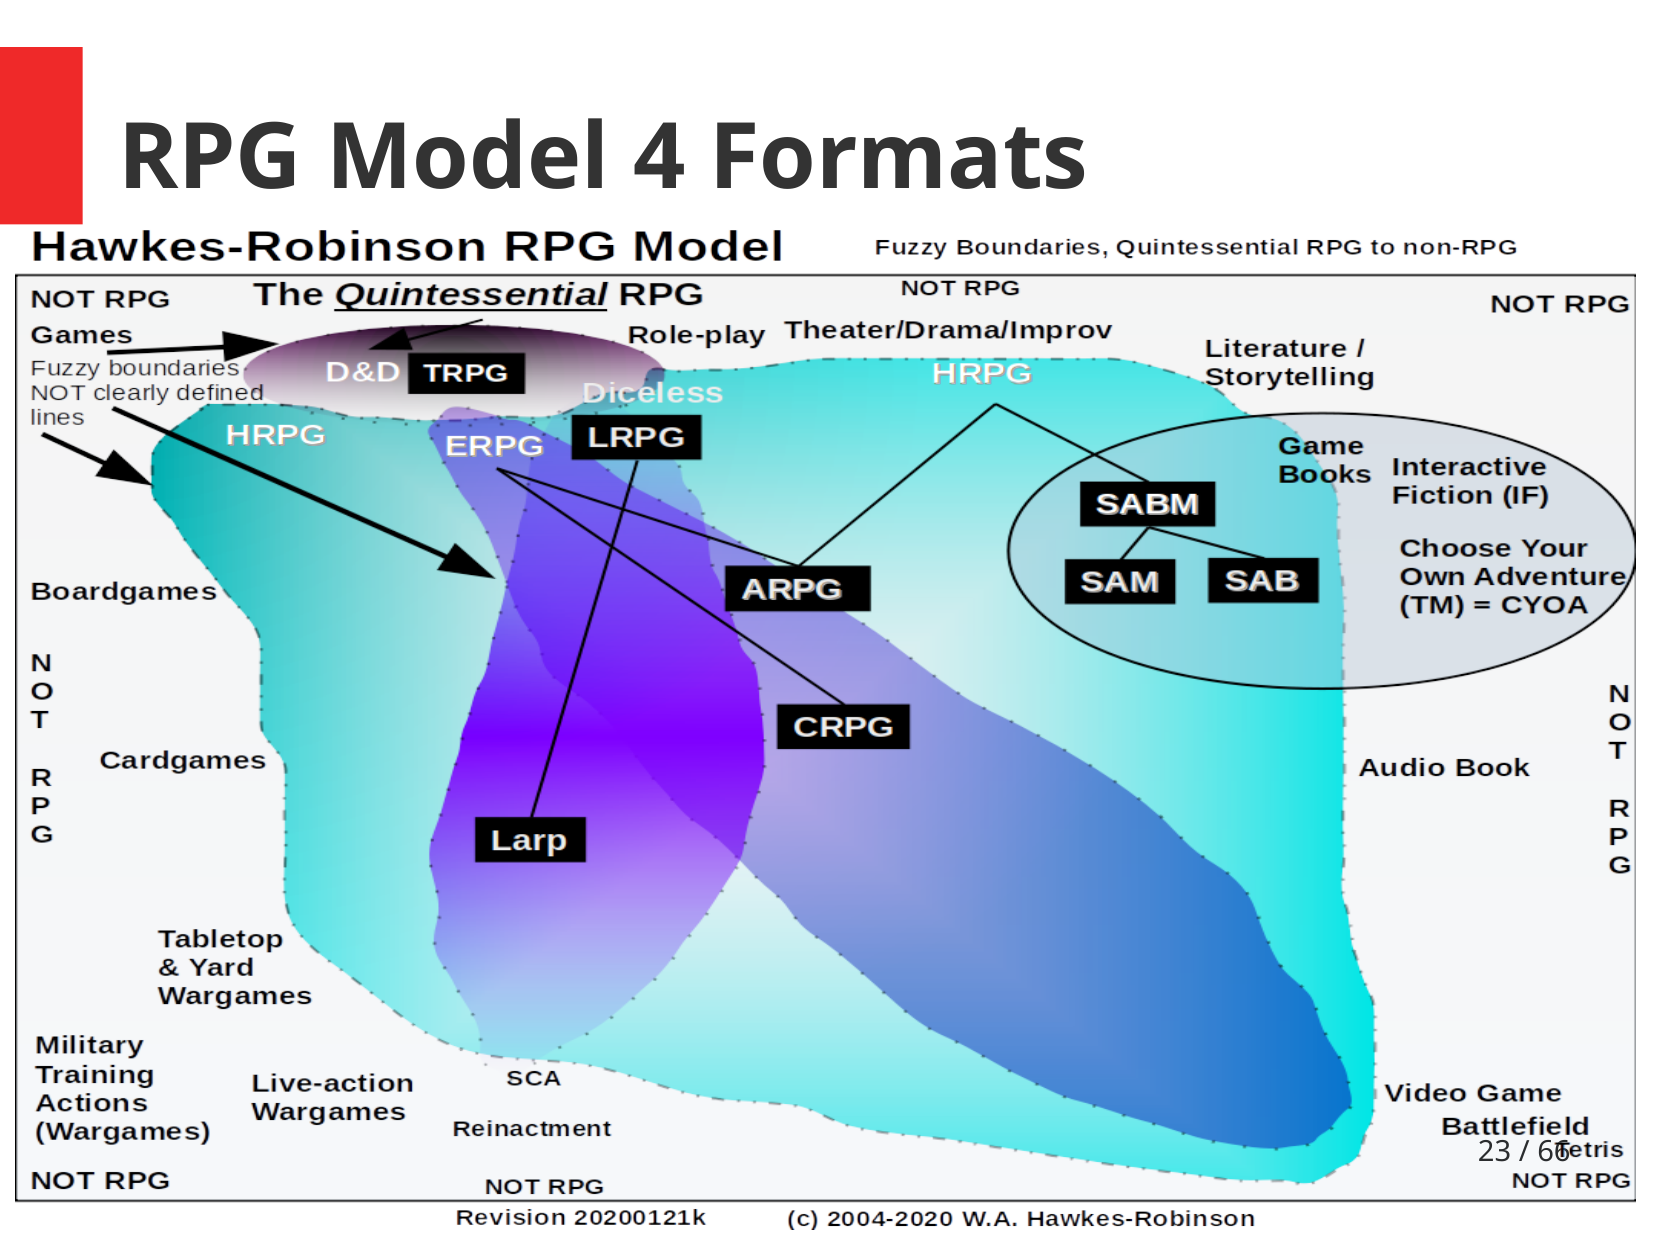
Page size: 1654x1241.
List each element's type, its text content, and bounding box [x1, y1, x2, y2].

title RPG Model 4 Formats [118, 49, 1571, 224]
picture [15, 224, 1636, 1231]
